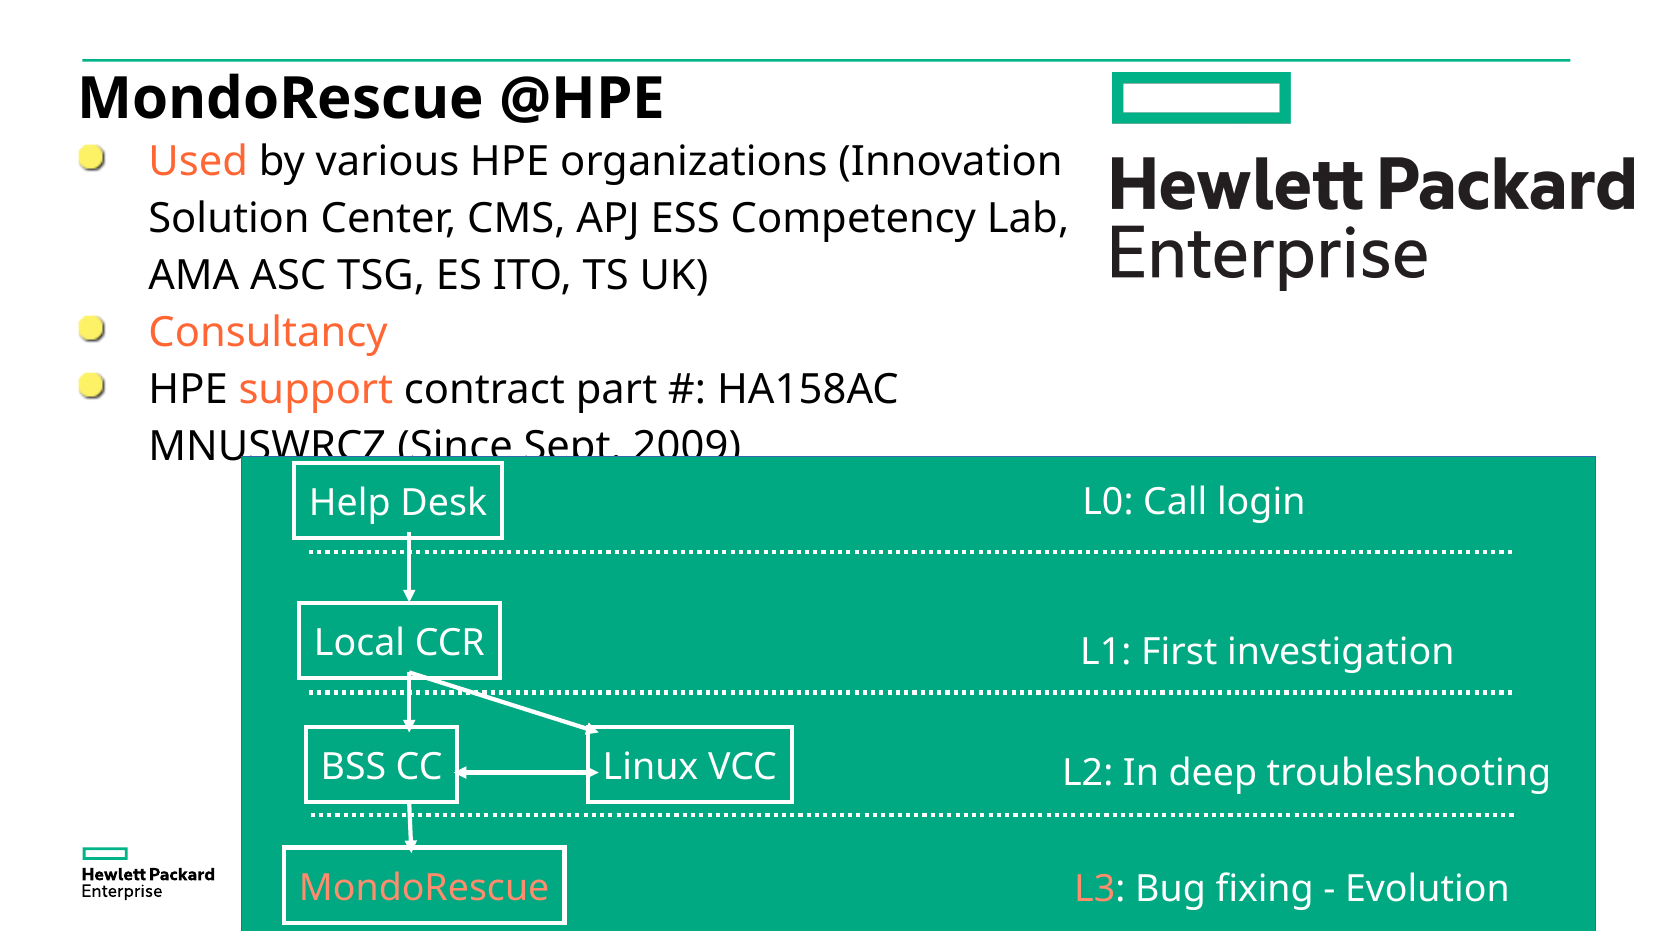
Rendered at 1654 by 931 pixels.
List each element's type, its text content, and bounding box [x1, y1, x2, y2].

text_box Used by various HPE organizations (Innovation Solution Center, CMS, APJ ESS Competency Lab, AMA ASC TSG, ES ITO, TS UK) Consultancy HPE support contract part #: HA158AC MNUSWRCZ (Since Sept. 2009) [50, 108, 1119, 495]
text_box [587, 726, 793, 803]
text_box L0: Call login [893, 462, 1496, 538]
text_box [283, 846, 566, 924]
text_box MondoRescue @HPE [62, 15, 1600, 108]
text_box L2: In deep troubleshooting [1005, 732, 1608, 808]
picture [1112, 72, 1634, 291]
text_box [298, 602, 409, 679]
text_box BSS CC [305, 726, 458, 802]
text_box Help Desk [294, 462, 503, 539]
text_box [410, 602, 501, 679]
text_box Linux VCC [587, 726, 792, 802]
text_box L1: First investigation [966, 612, 1569, 688]
text_box MondoRescue [284, 847, 565, 923]
text_box Local CCR [299, 603, 500, 679]
text_box L3: Bug fixing - Evolution [991, 848, 1594, 924]
